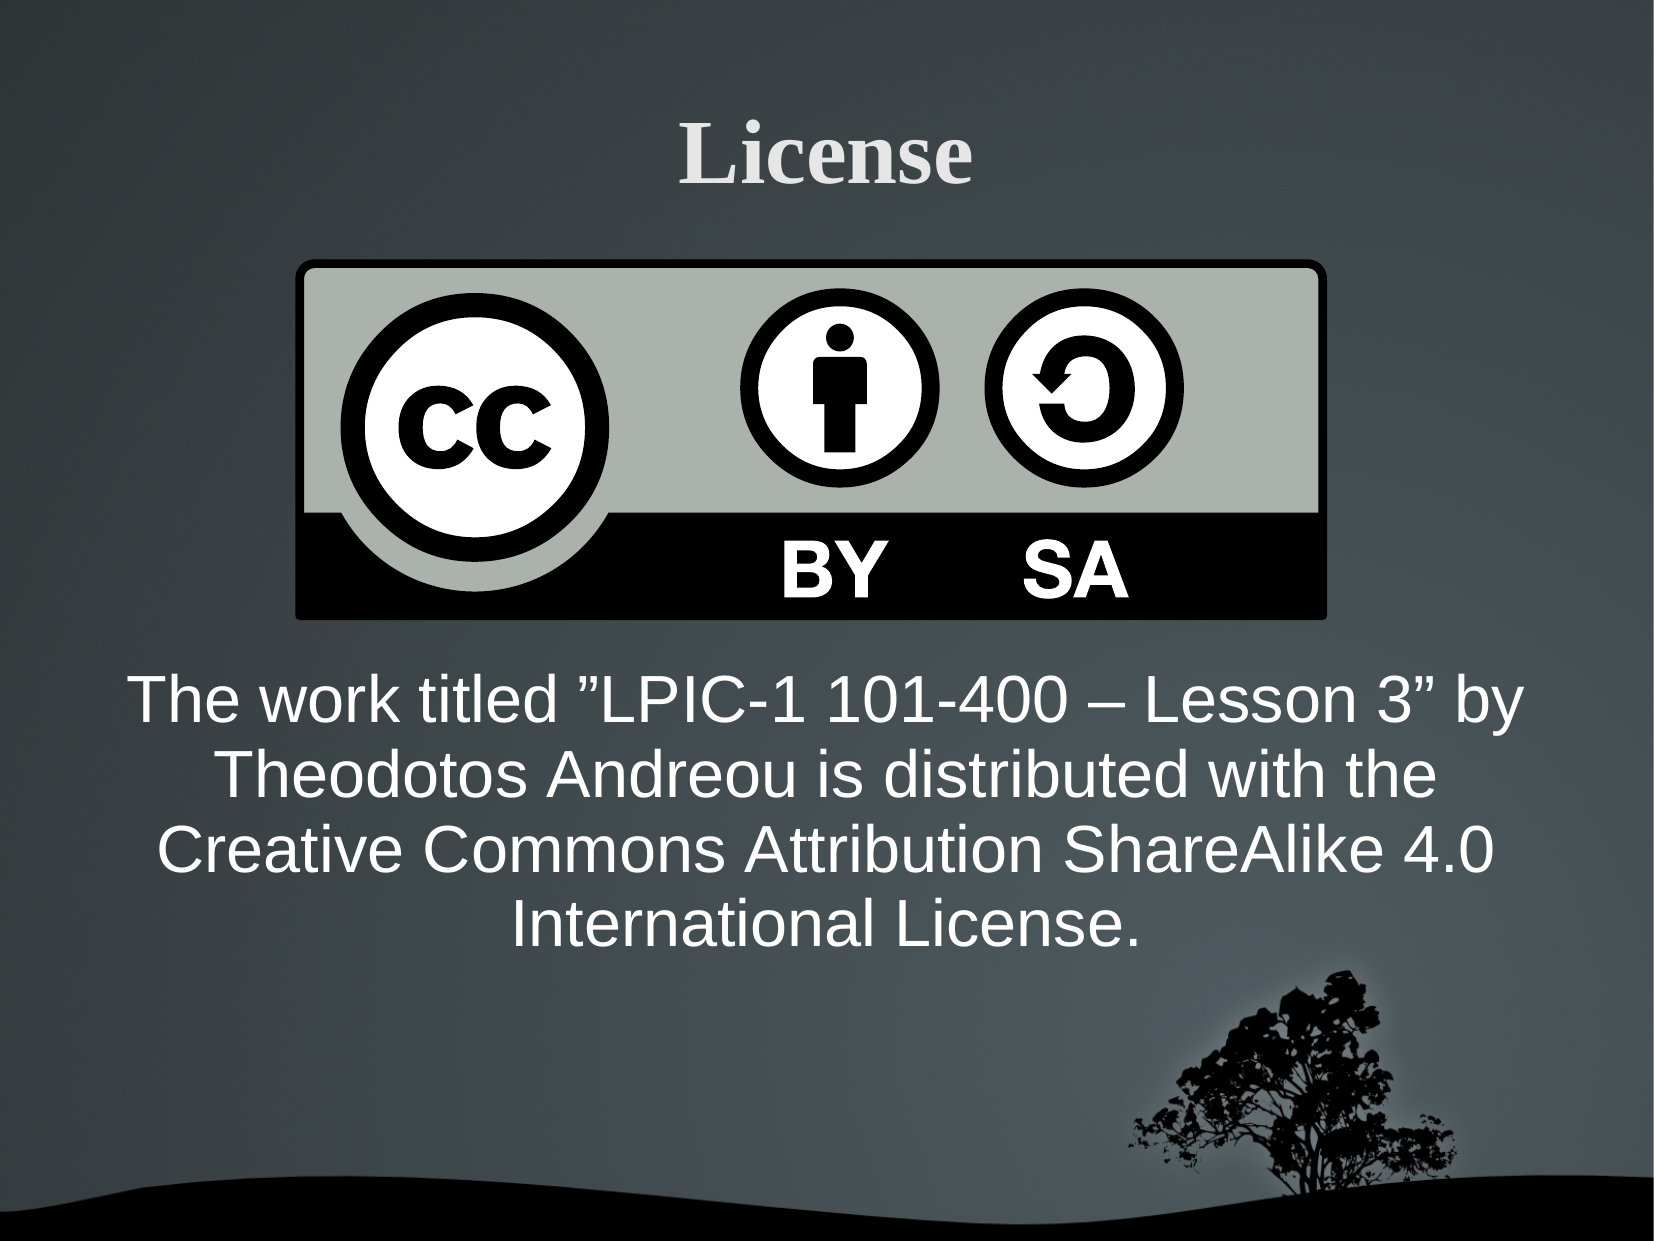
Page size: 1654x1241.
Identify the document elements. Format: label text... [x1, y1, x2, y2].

subtitle The work titled ”LPIC-1 101-400 – Lesson 3” by Theodotos Andreou is distributed with the Creative Commons Attribution ShareAlike 4.0 International License. [82, 290, 1571, 1109]
picture [0, 0, 1654, 1241]
title License [82, 49, 1571, 257]
